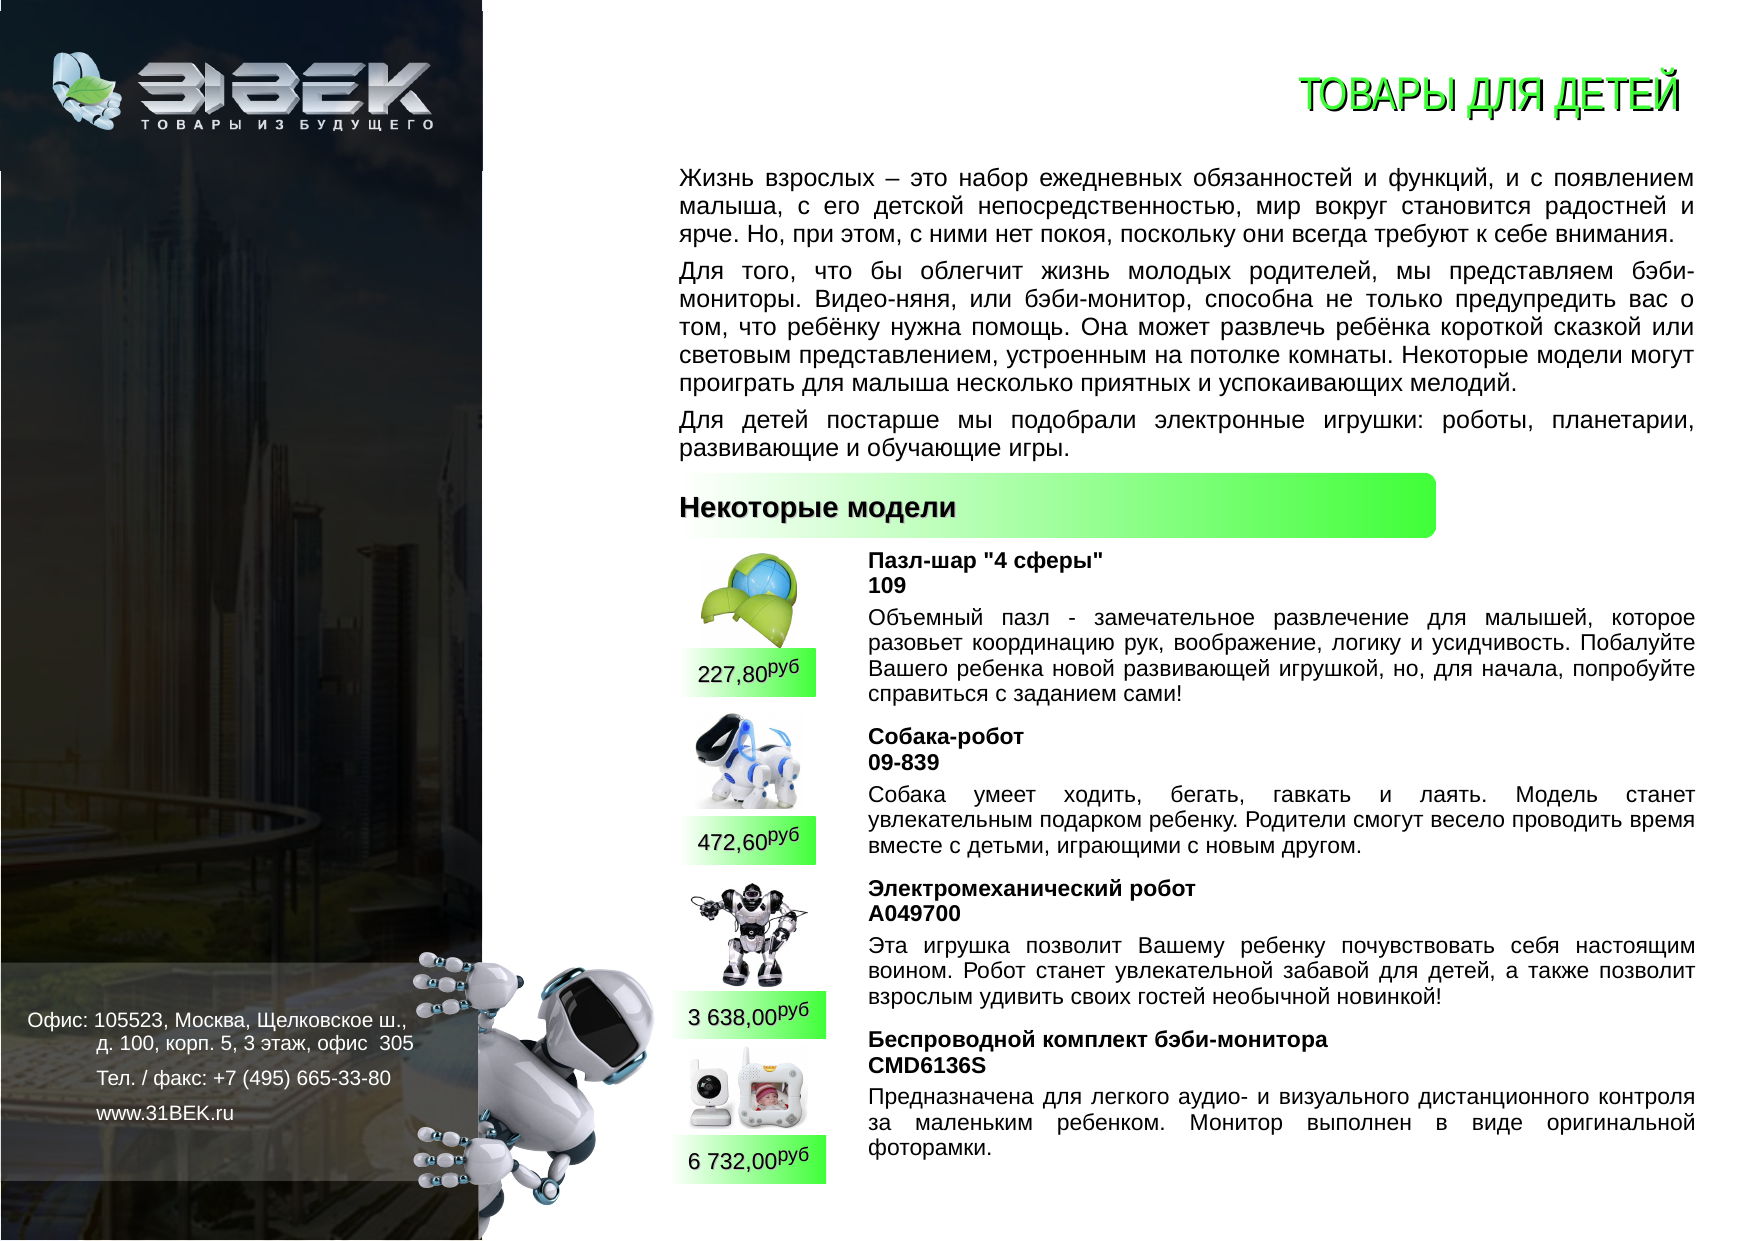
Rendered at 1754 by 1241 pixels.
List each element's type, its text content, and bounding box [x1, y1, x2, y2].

picture [0, 0, 655, 1241]
text_box Офис: 105523, Москва, Щелковское ш., д. 100, корп. 5, 3 этаж, офис 305 Тел. / факс: +7 (495) 665-33-80 www.31BEK.ru [0, 1001, 445, 1155]
picture [689, 883, 808, 987]
text_box 227,80руб [681, 648, 816, 697]
text_box 472,60руб [681, 816, 816, 865]
picture [689, 1046, 808, 1129]
picture [695, 713, 802, 809]
picture [701, 553, 797, 648]
text_box 6 732,00руб [671, 1135, 827, 1184]
text_box 3 638,00руб [671, 991, 827, 1039]
text_box Жизнь взрослых – это набор ежедневных обязанностей и функций, и с появлением малыша, с его детской непосредственностью, мир вокруг становится радостней и ярче. Но, при этом, с ними нет покоя, поскольку они всегда требуют к себе внимания. Для того, что бы облегчит жизнь молодых родителей, мы представляем бэби-мониторы. Видео-няня, или бэби-монитор, способна не только предупредить вас о том, что ребёнку нужна помощь. Она может развлечь ребёнка короткой сказкой или световым представлением, устроенным на потолке комнаты. Некоторые модели могут проиграть для малыша несколько приятных и успокаивающих мелодий. Для детей постарше мы подобрали электронные игрушки: роботы, планетарии, развивающие и обучающие игры. Некоторые модели Пазл-шар "4 сферы" 109 Объемный пазл - замечательное развлечение для малышей, которое разовьет координацию рук, воображение, логику и усидчивость. Побалуйте Вашего ребенка новой развивающей игрушкой, но, для начала, попробуйте справиться с заданием сами! Собака-робот 09-839 Собака умеет ходить, бегать, гавкать и лаять. Модель станет увлекательным подарком ребенку. Родители смогут весело проводить время вместе с детьми, играющими с новым другом. Электромеханический робот A049700 Эта игрушка позволит Вашему ребенку почувствовать себя настоящим воином. Робот станет увлекательной забавой для детей, а также позволит взрослым удивить своих гостей необычной новинкой! Беспроводной комплект бэби-монитора CMD6136S Предназначена для легкого аудио- и визуального дистанционного контроля за маленьким ребенком. Монитор выполнен в виде оригинальной фоторамки. [679, 164, 1697, 1182]
text_box ТОВАРЫ ДЛЯ ДЕТЕЙ [679, 59, 1695, 112]
